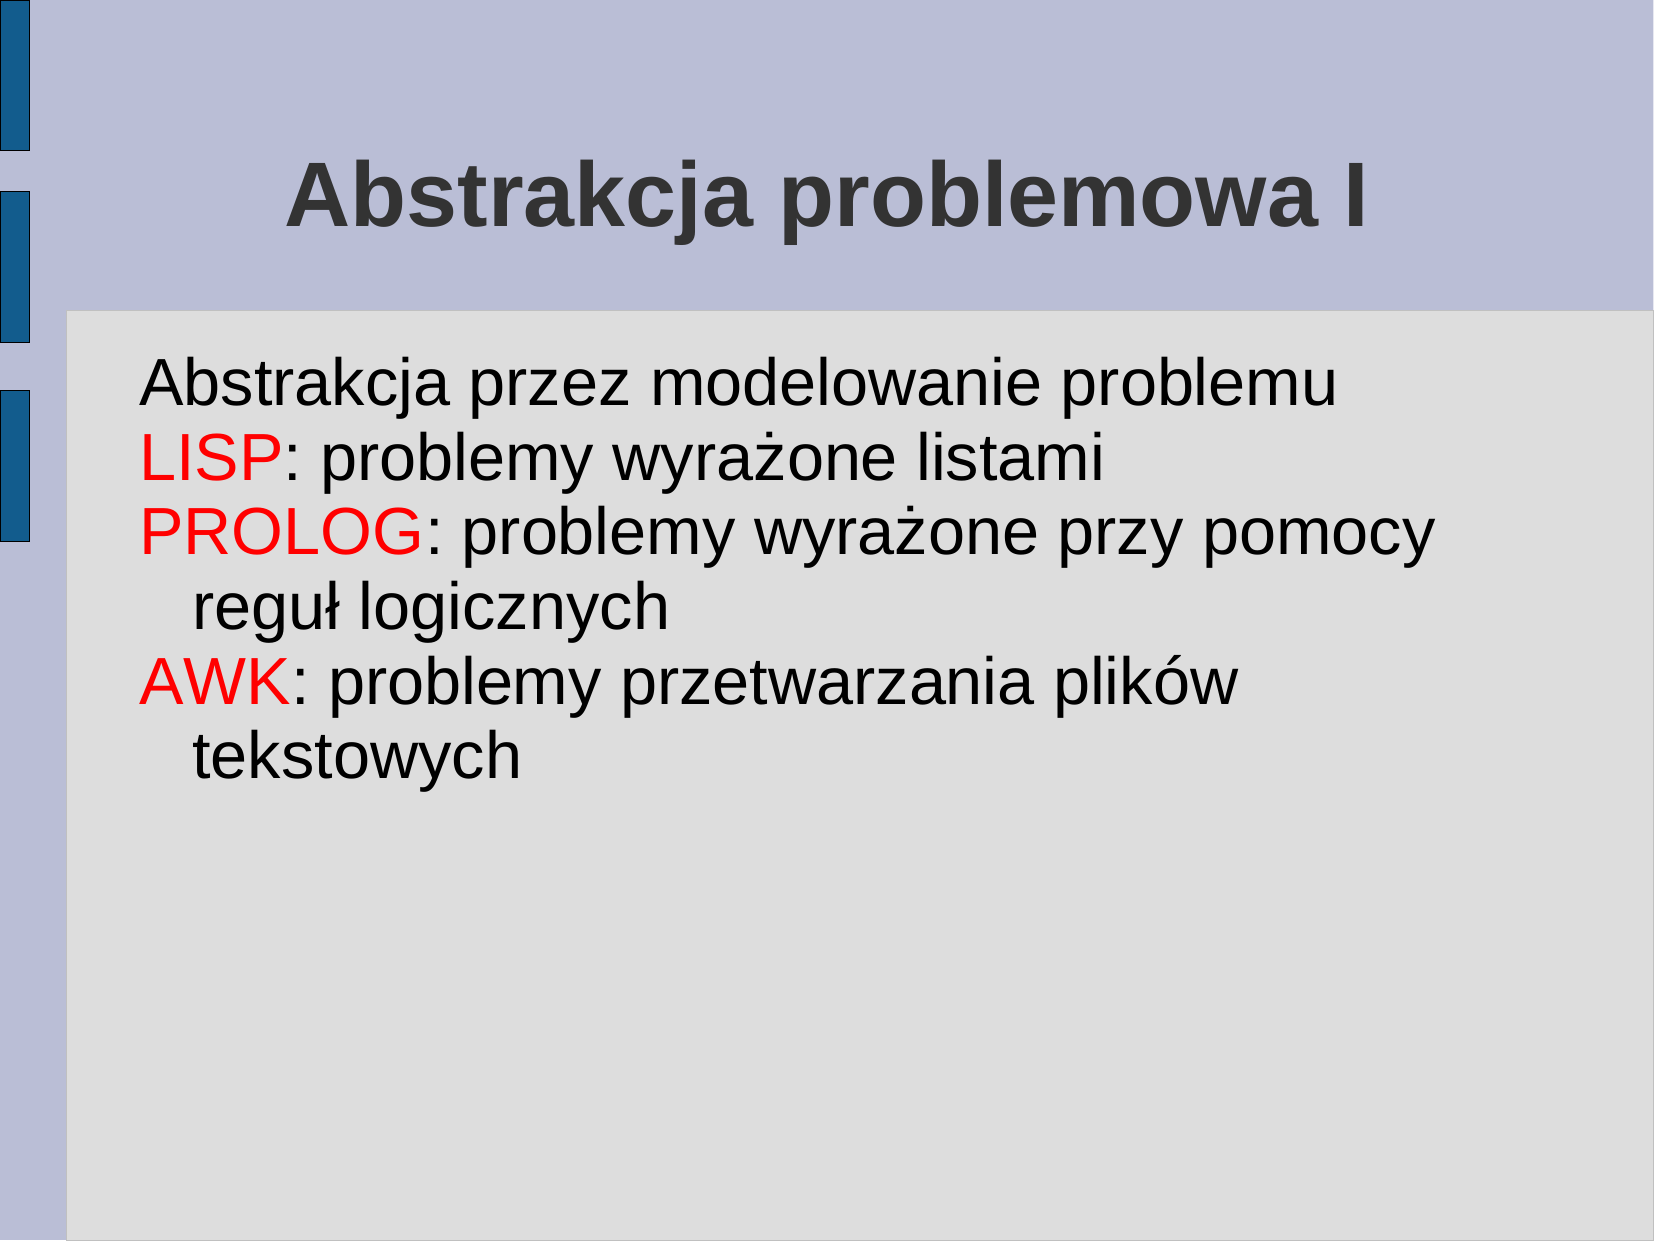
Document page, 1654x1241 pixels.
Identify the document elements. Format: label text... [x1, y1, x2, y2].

title Abstrakcja problemowa I [121, 98, 1534, 291]
list Abstrakcja przez modelowanie problemu LISP: problemy wyrażone listami PROLOG: problemy wyrażone przy pomocy reguł logicznych AWK: problemy przetwarzania plików tekstowych [121, 344, 1534, 1112]
